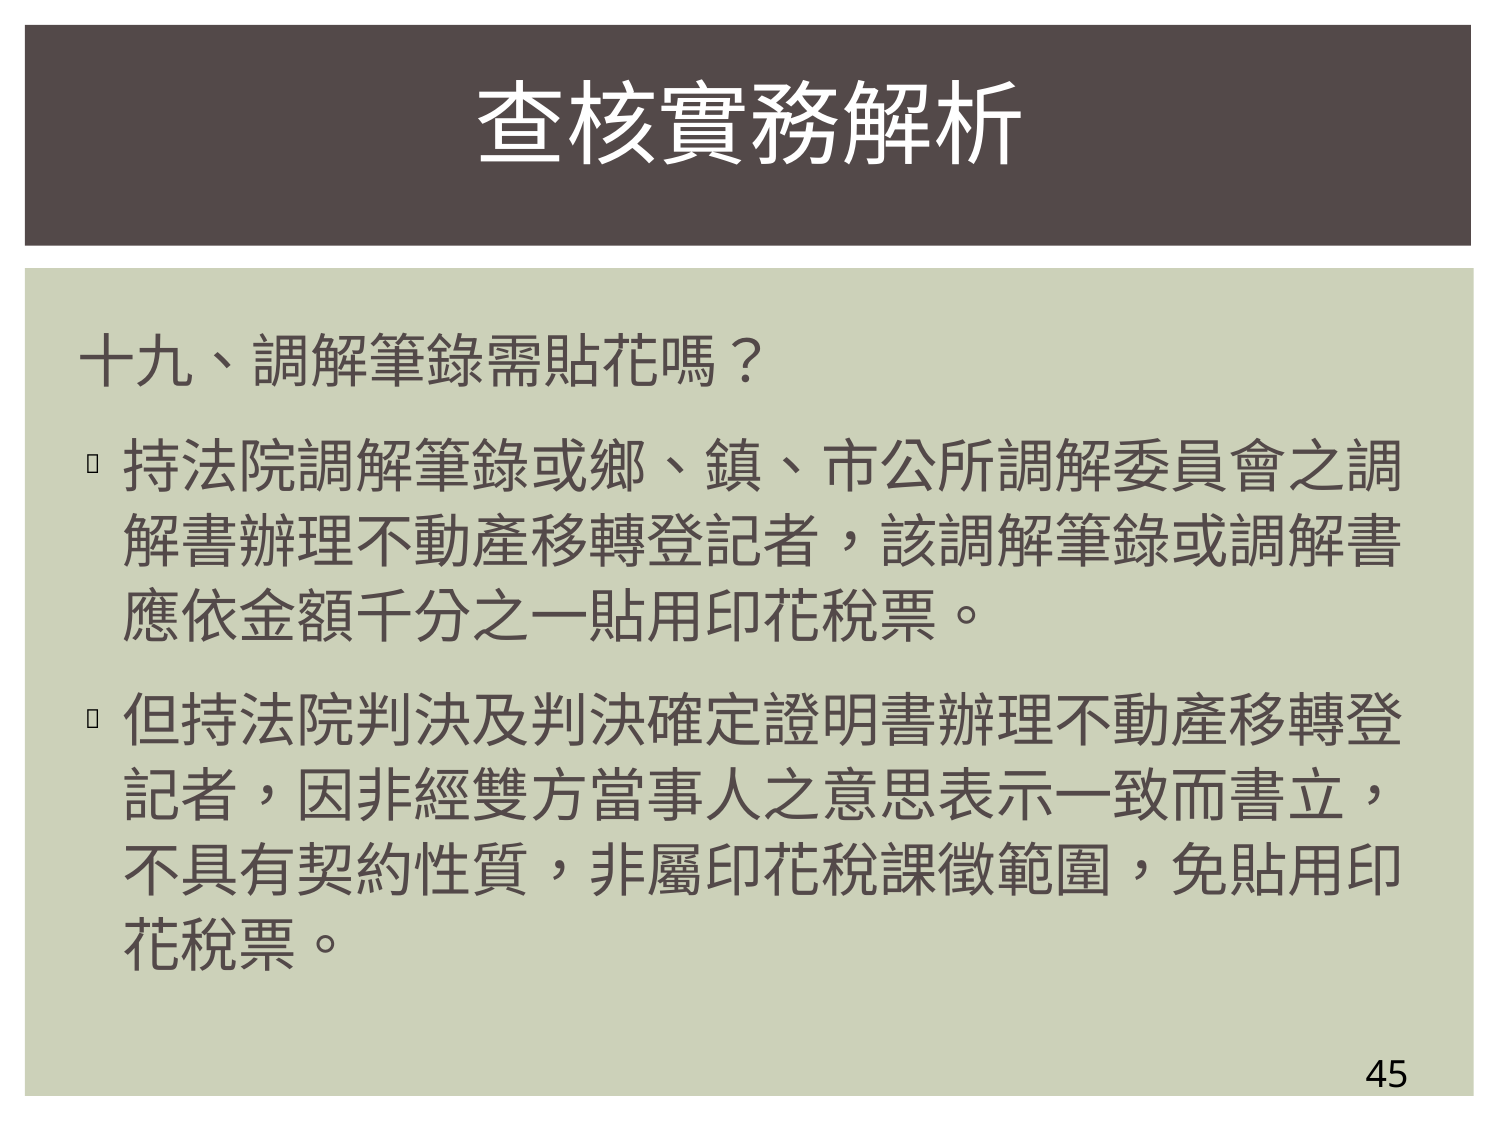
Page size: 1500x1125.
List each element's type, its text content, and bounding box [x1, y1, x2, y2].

slide_number <編號> [1350, 1042, 1447, 1088]
title 查核實務解析 [62, 58, 1438, 232]
list 十九、調解筆錄需貼花嗎？ 持法院調解筆錄或鄉、鎮、市公所調解委員會之調解書辦理不動產移轉登記者，該調解筆錄或調解書應依金額千分之一貼用印花稅票。 但持法院判決及判決確定證明書辦理不動產移轉登記者，因非經雙方當事人之意思表示一致而書立，不具有契約性質，非屬印花稅課徵範圍，免貼用印花稅票。 [62, 311, 1442, 1035]
